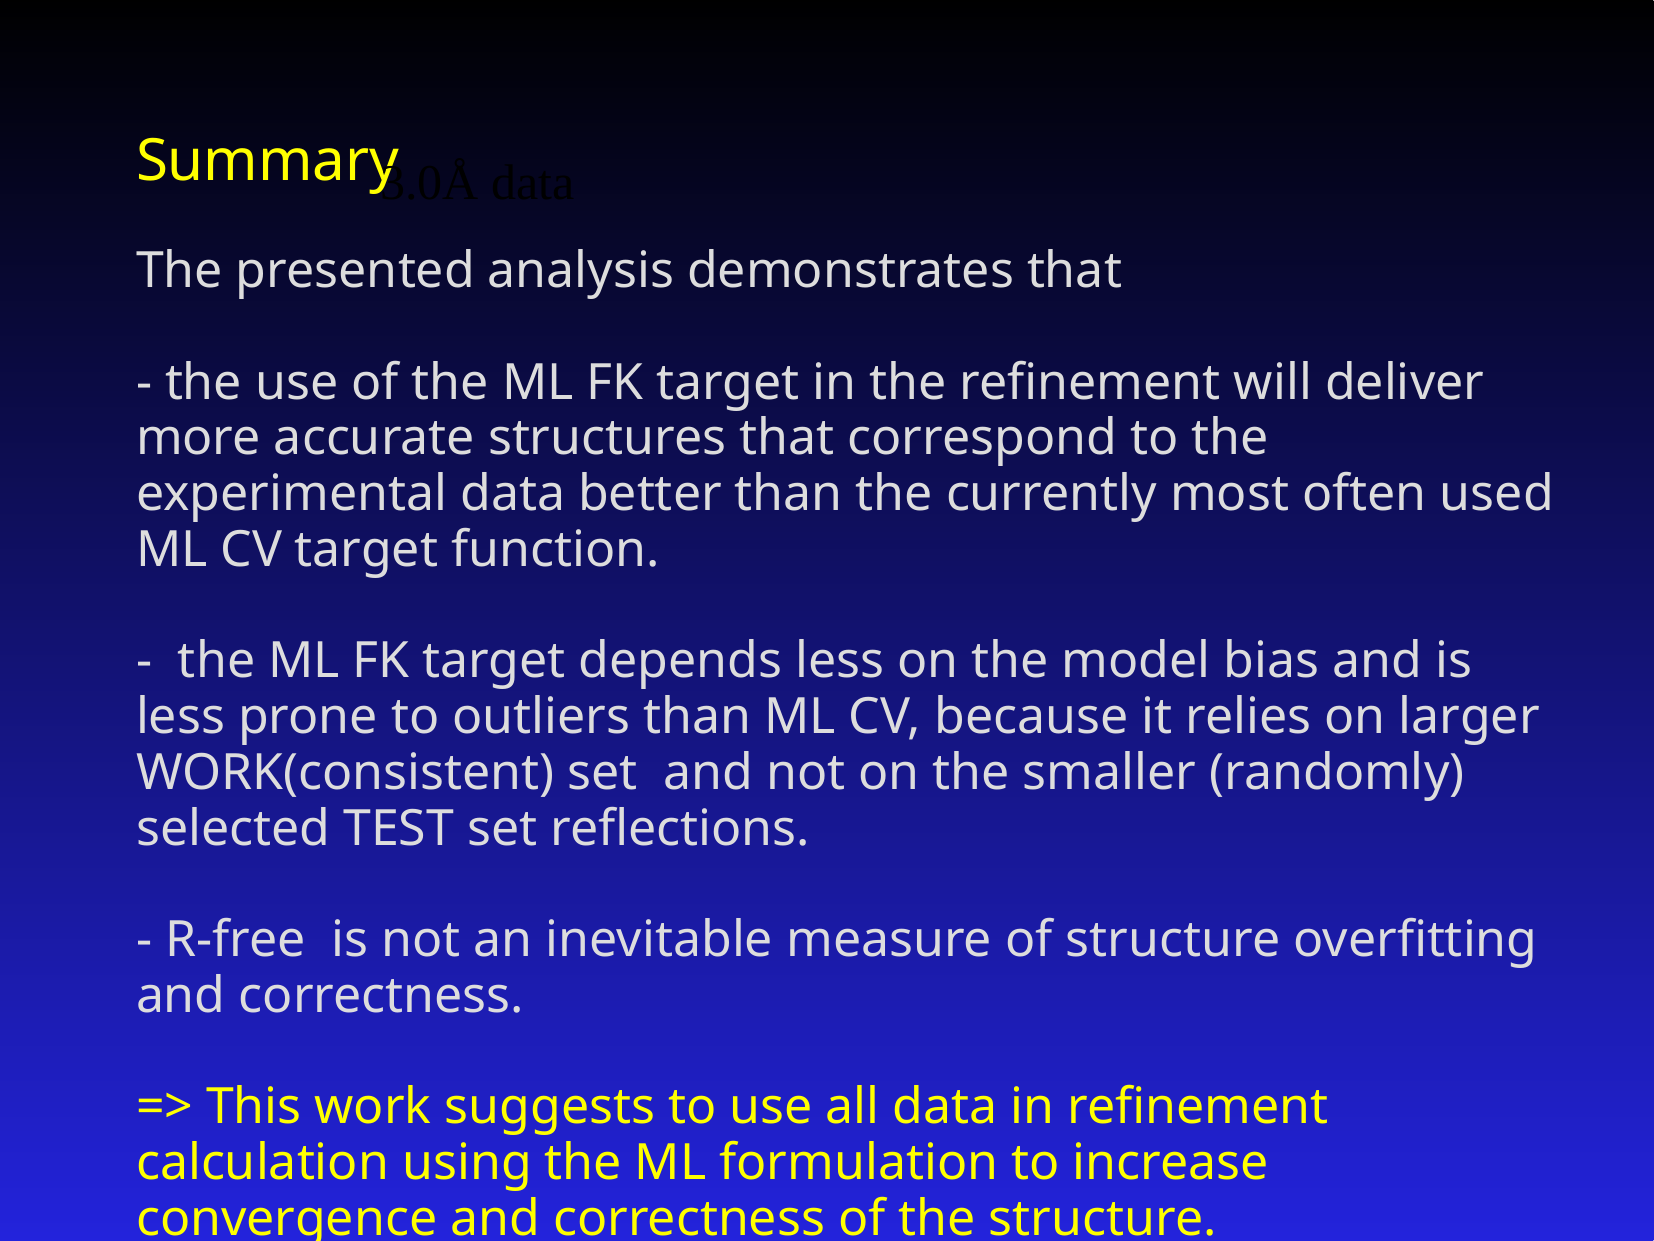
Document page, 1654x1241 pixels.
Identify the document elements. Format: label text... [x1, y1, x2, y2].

text_box 3.0Å data [365, 147, 590, 223]
text_box Summary The presented analysis demonstrates that - the use of the ML FK target in the refinement will deliver more accurate structures that correspond to the experimental data better than the currently most often used ML CV target function. - the ML FK target depends less on the model bias and is less prone to outliers than ML CV, because it relies on larger WORK(consistent) set and not on the smaller (randomly) selected TEST set reflections. - R-free is not an inevitable measure of structure overfitting and correctness. => This work suggests to use all data in refinement calculation using the ML formulation to increase convergence and correctness of the structure. [121, 126, 1576, 740]
